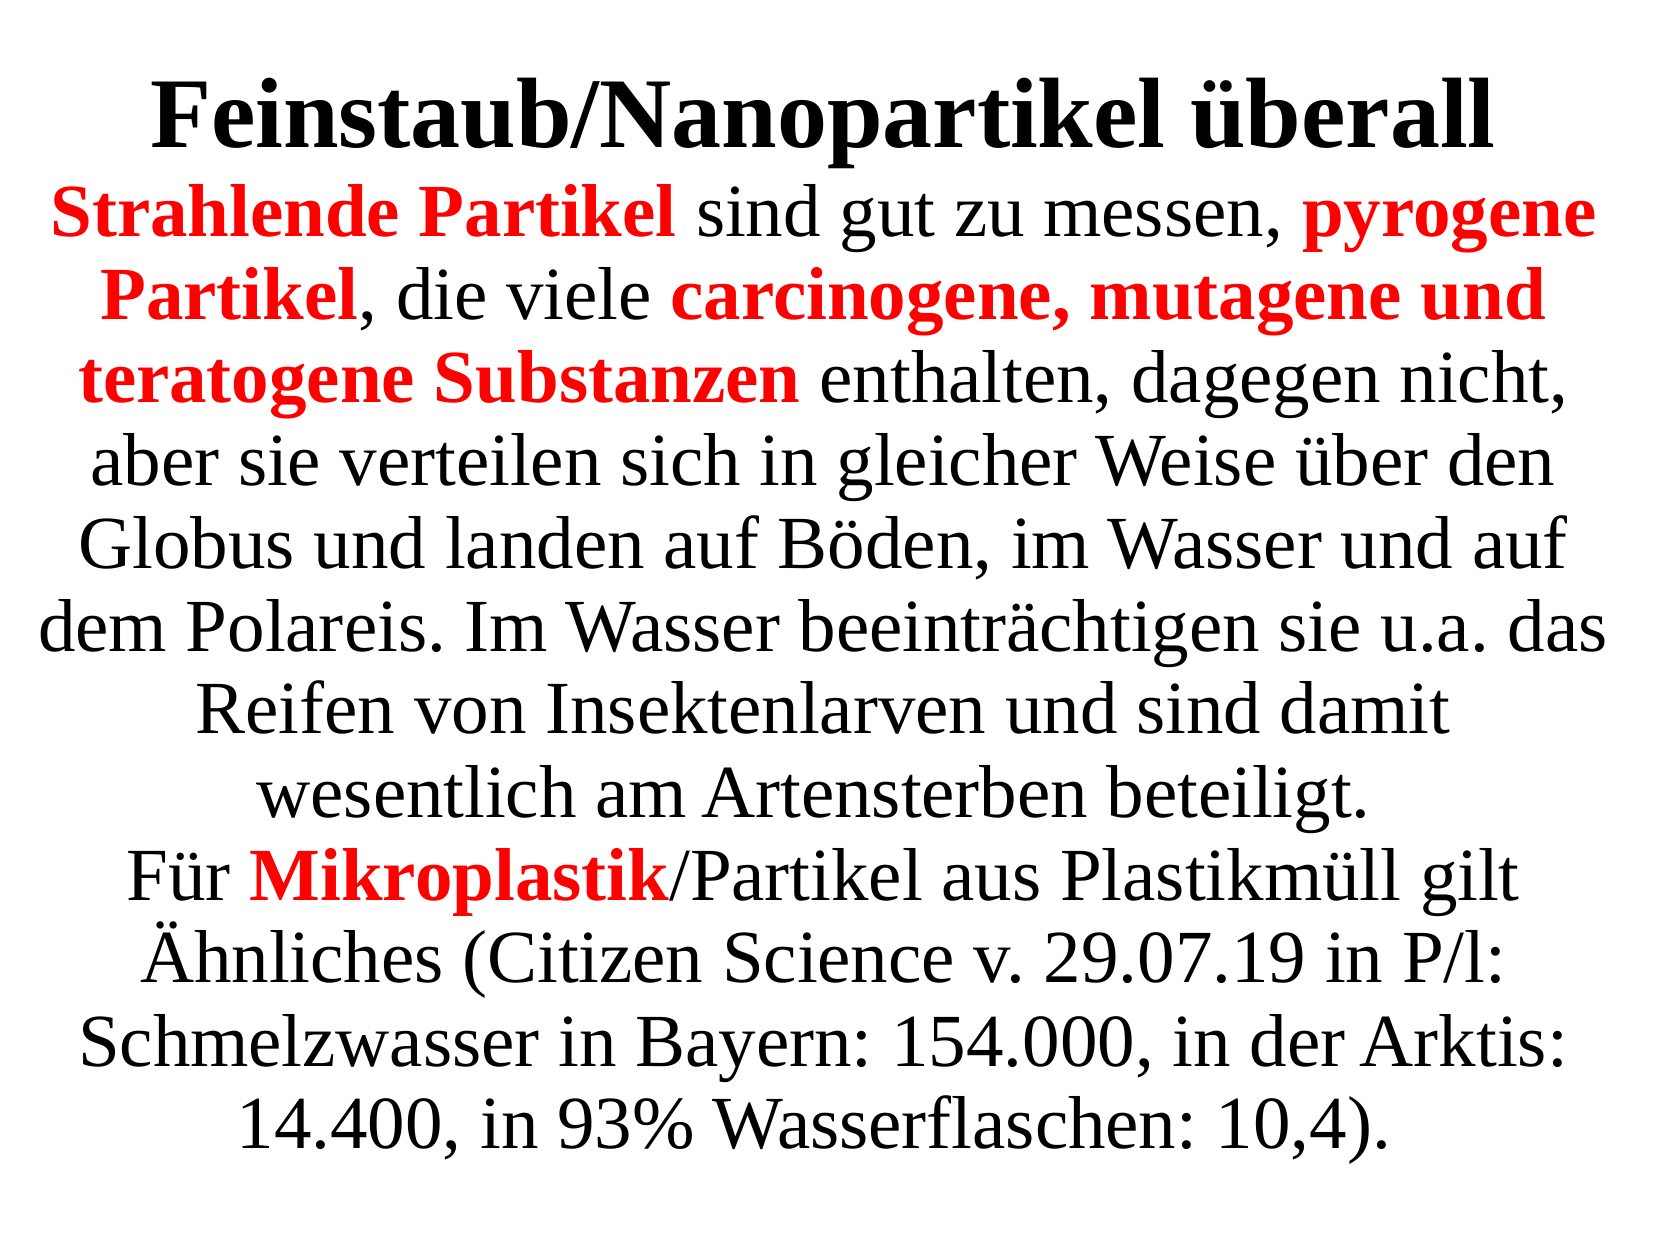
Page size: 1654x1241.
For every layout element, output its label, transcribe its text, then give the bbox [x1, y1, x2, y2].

text_box Feinstaub/Nanopartikel überall Strahlende Partikel sind gut zu messen, pyrogene Partikel, die viele carcinogene, mutagene und teratogene Substanzen enthalten, dagegen nicht, aber sie verteilen sich in gleicher Weise über den Globus und landen auf Böden, im Wasser und auf dem Polareis. Im Wasser beeinträchtigen sie u.a. das Reifen von Insektenlarven und sind damit wesentlich am Artensterben beteiligt. Für Mikroplastik/Partikel aus Plastikmüll gilt Ähnliches (Citizen Science v. 29.07.19 in P/l: Schmelzwasser in Bayern: 154.000, in der Arktis: 14.400, in 93% Wasserflaschen: 10,4). [23, 51, 1625, 1183]
